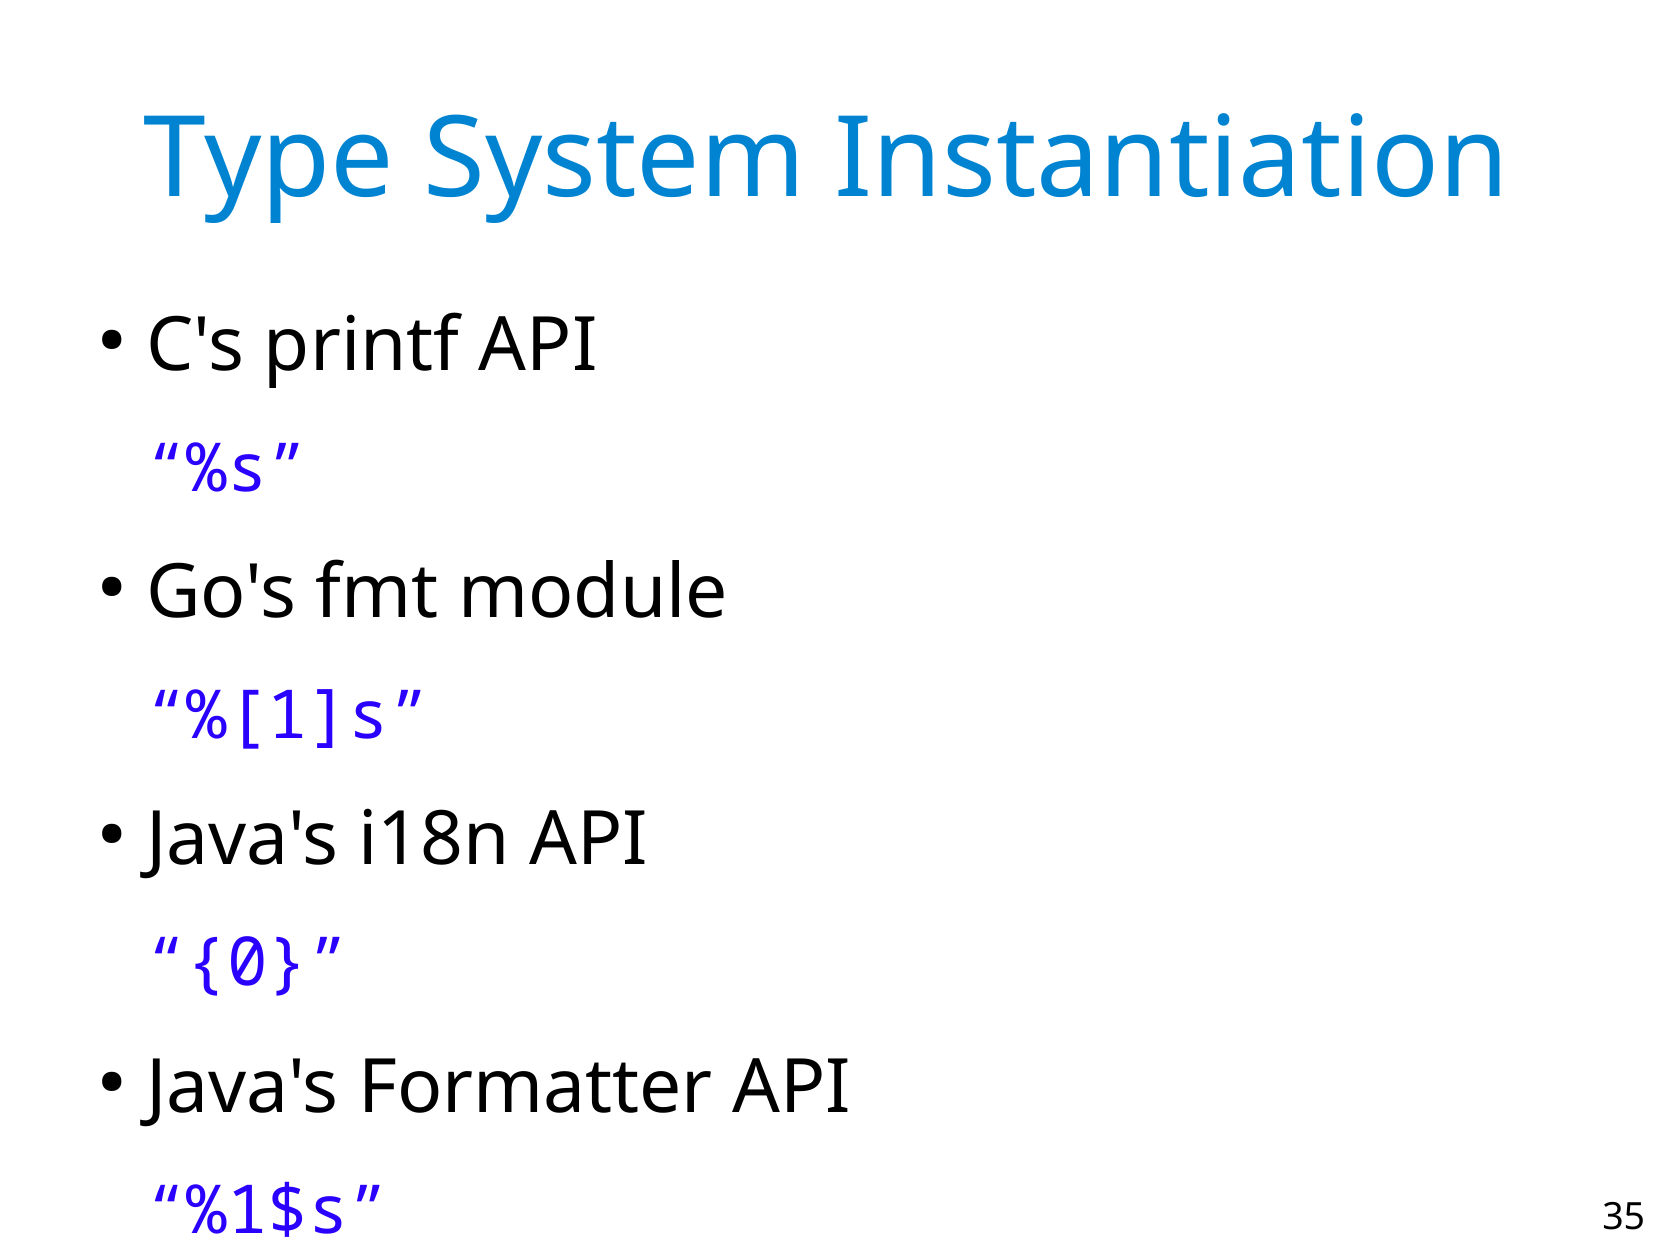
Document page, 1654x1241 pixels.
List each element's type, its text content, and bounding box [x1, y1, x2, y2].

list C's printf API “%s” Go's fmt module “%[1]s” Java's i18n API “{0}” Java's Formatter API “%1$s” [82, 290, 1571, 1241]
title Type System Instantiation [82, 49, 1571, 257]
